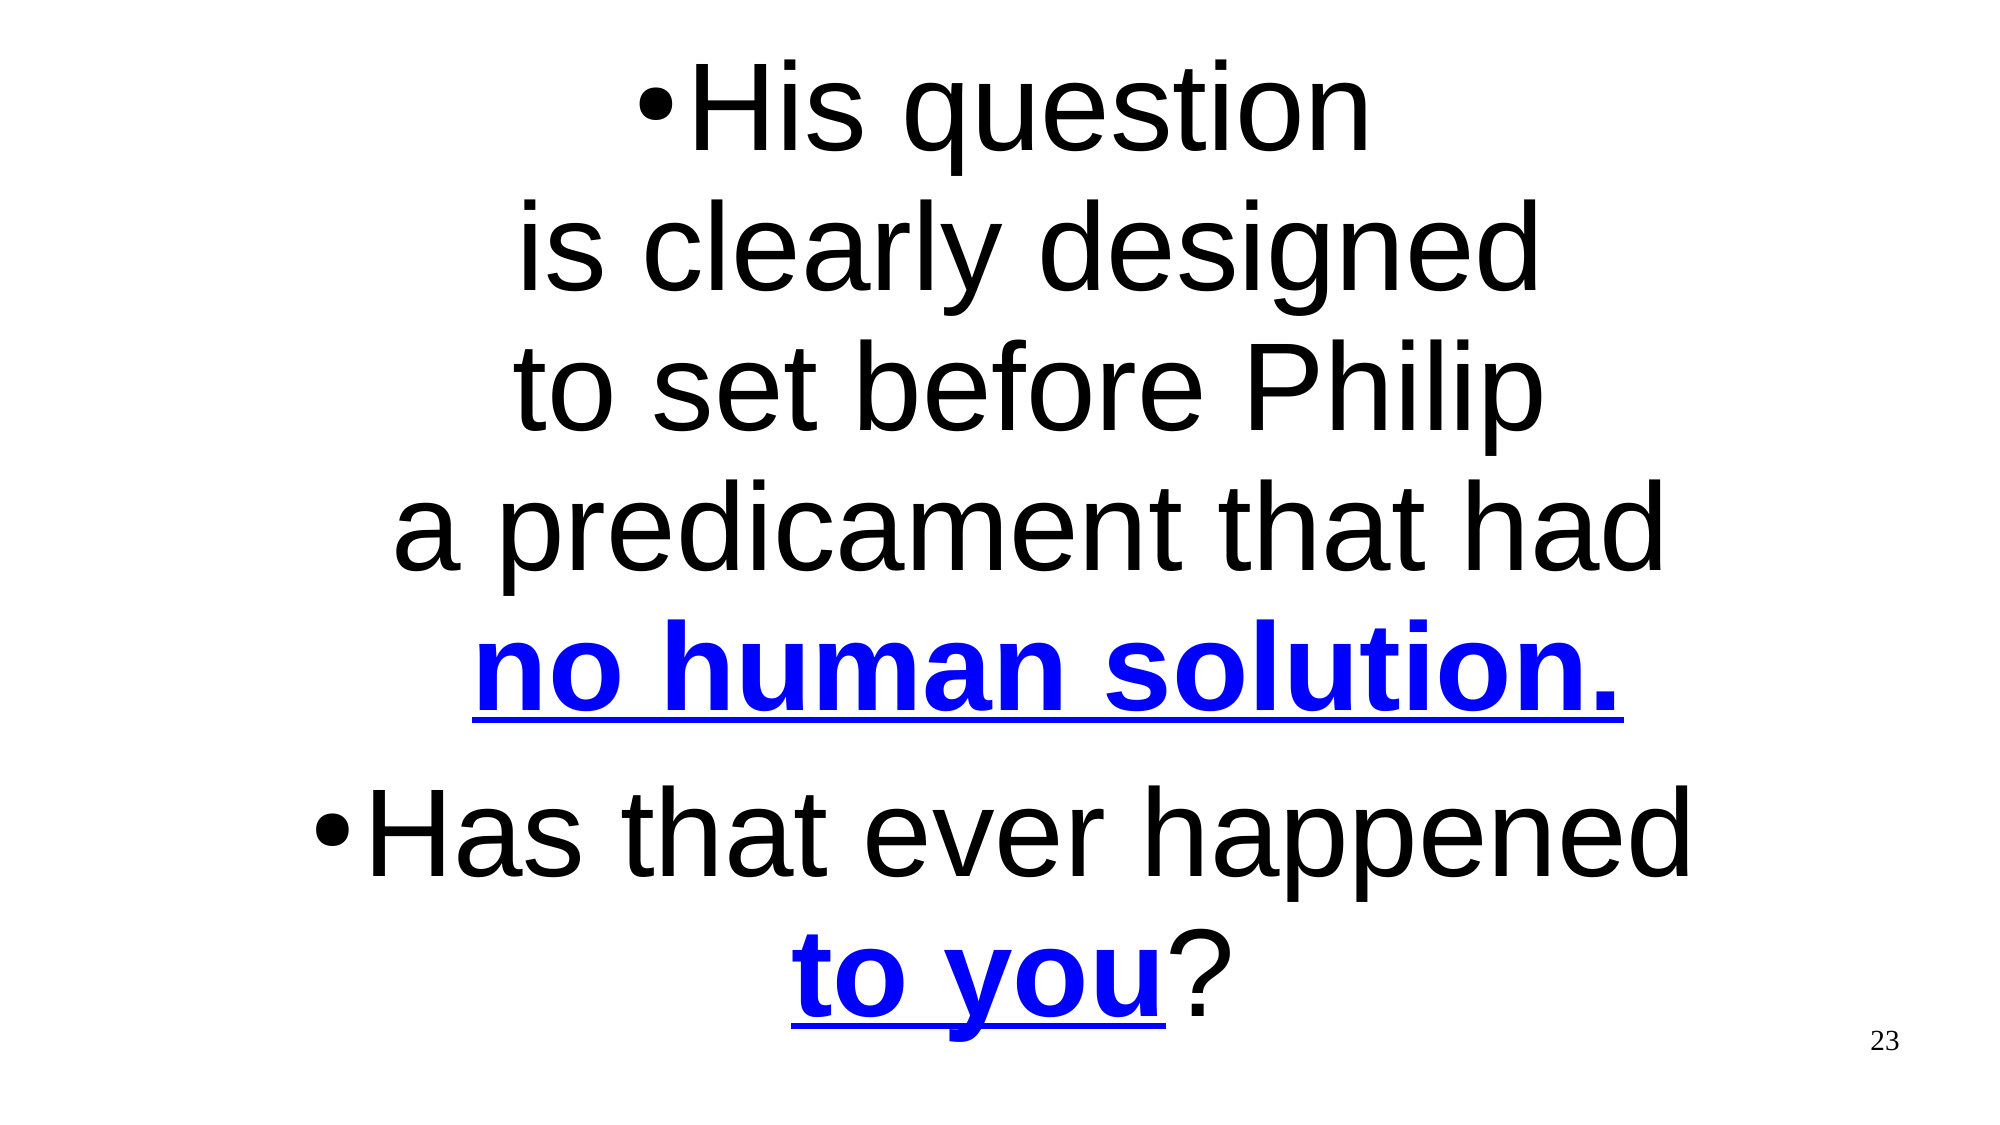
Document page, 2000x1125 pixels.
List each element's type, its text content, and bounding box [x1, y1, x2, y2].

list His question is clearly designed to set before Philip a predicament that had no human solution. Has that ever happened to you? [37, 37, 1988, 1088]
